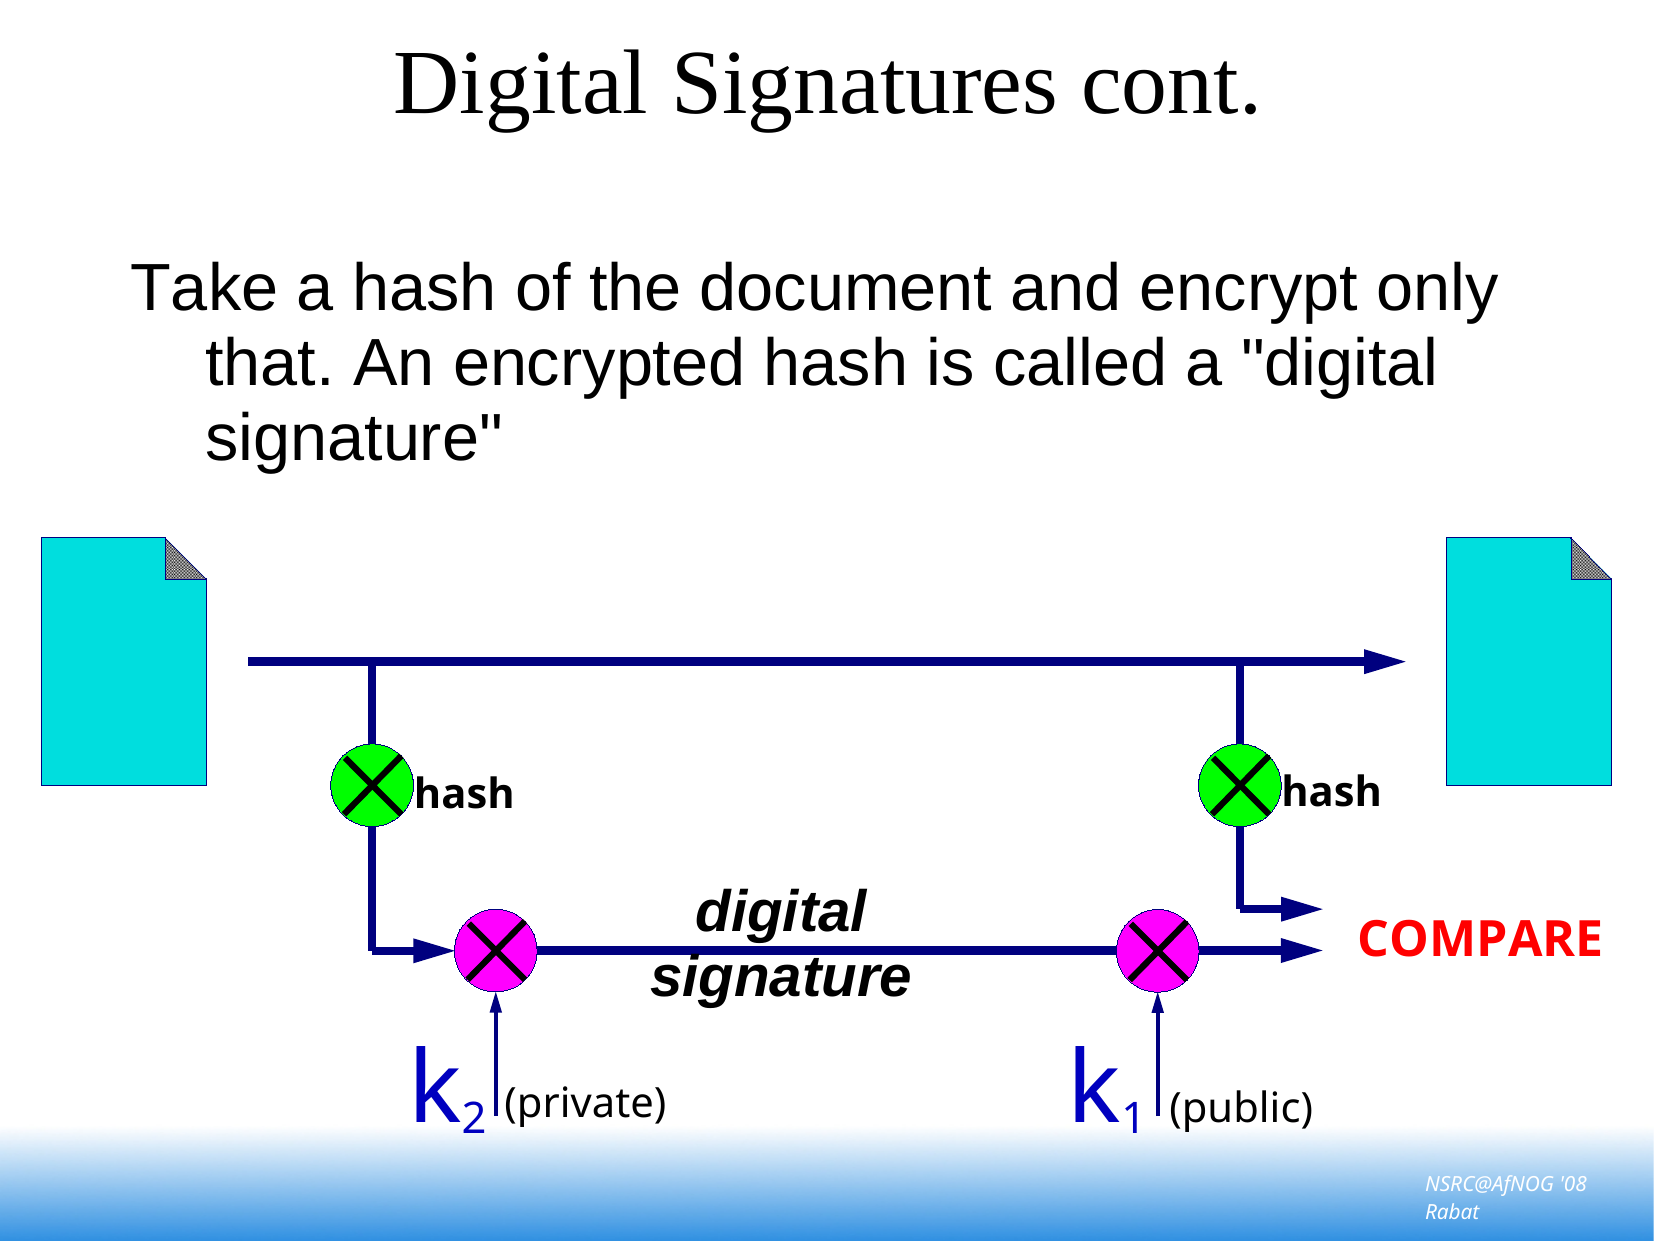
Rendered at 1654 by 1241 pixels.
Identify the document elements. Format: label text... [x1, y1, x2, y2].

text_box k2 [408, 1015, 487, 1152]
text_box [469, 957, 523, 992]
list Take a hash of the document and encrypt only that. An encrypted hash is called a "digital signature" [130, 250, 1609, 503]
text_box COMPARE [1357, 903, 1604, 972]
text_box [1198, 743, 1267, 827]
text_box hash [1281, 761, 1383, 819]
text_box (public) [1169, 1078, 1314, 1136]
text_box [1164, 924, 1200, 977]
text_box [378, 758, 413, 812]
picture [0, 1124, 1654, 1241]
text_box digital signature [650, 879, 913, 1010]
title Digital Signatures cont. [309, 32, 1348, 148]
text_box [502, 924, 538, 977]
text_box [1446, 537, 1612, 786]
text_box [330, 743, 399, 827]
text_box [41, 537, 207, 786]
text_box (private) [504, 1073, 667, 1131]
text_box [1246, 759, 1281, 812]
text_box [454, 909, 522, 982]
text_box hash [413, 764, 516, 822]
text_box k1 [1067, 1015, 1147, 1152]
text_box [1116, 909, 1185, 993]
